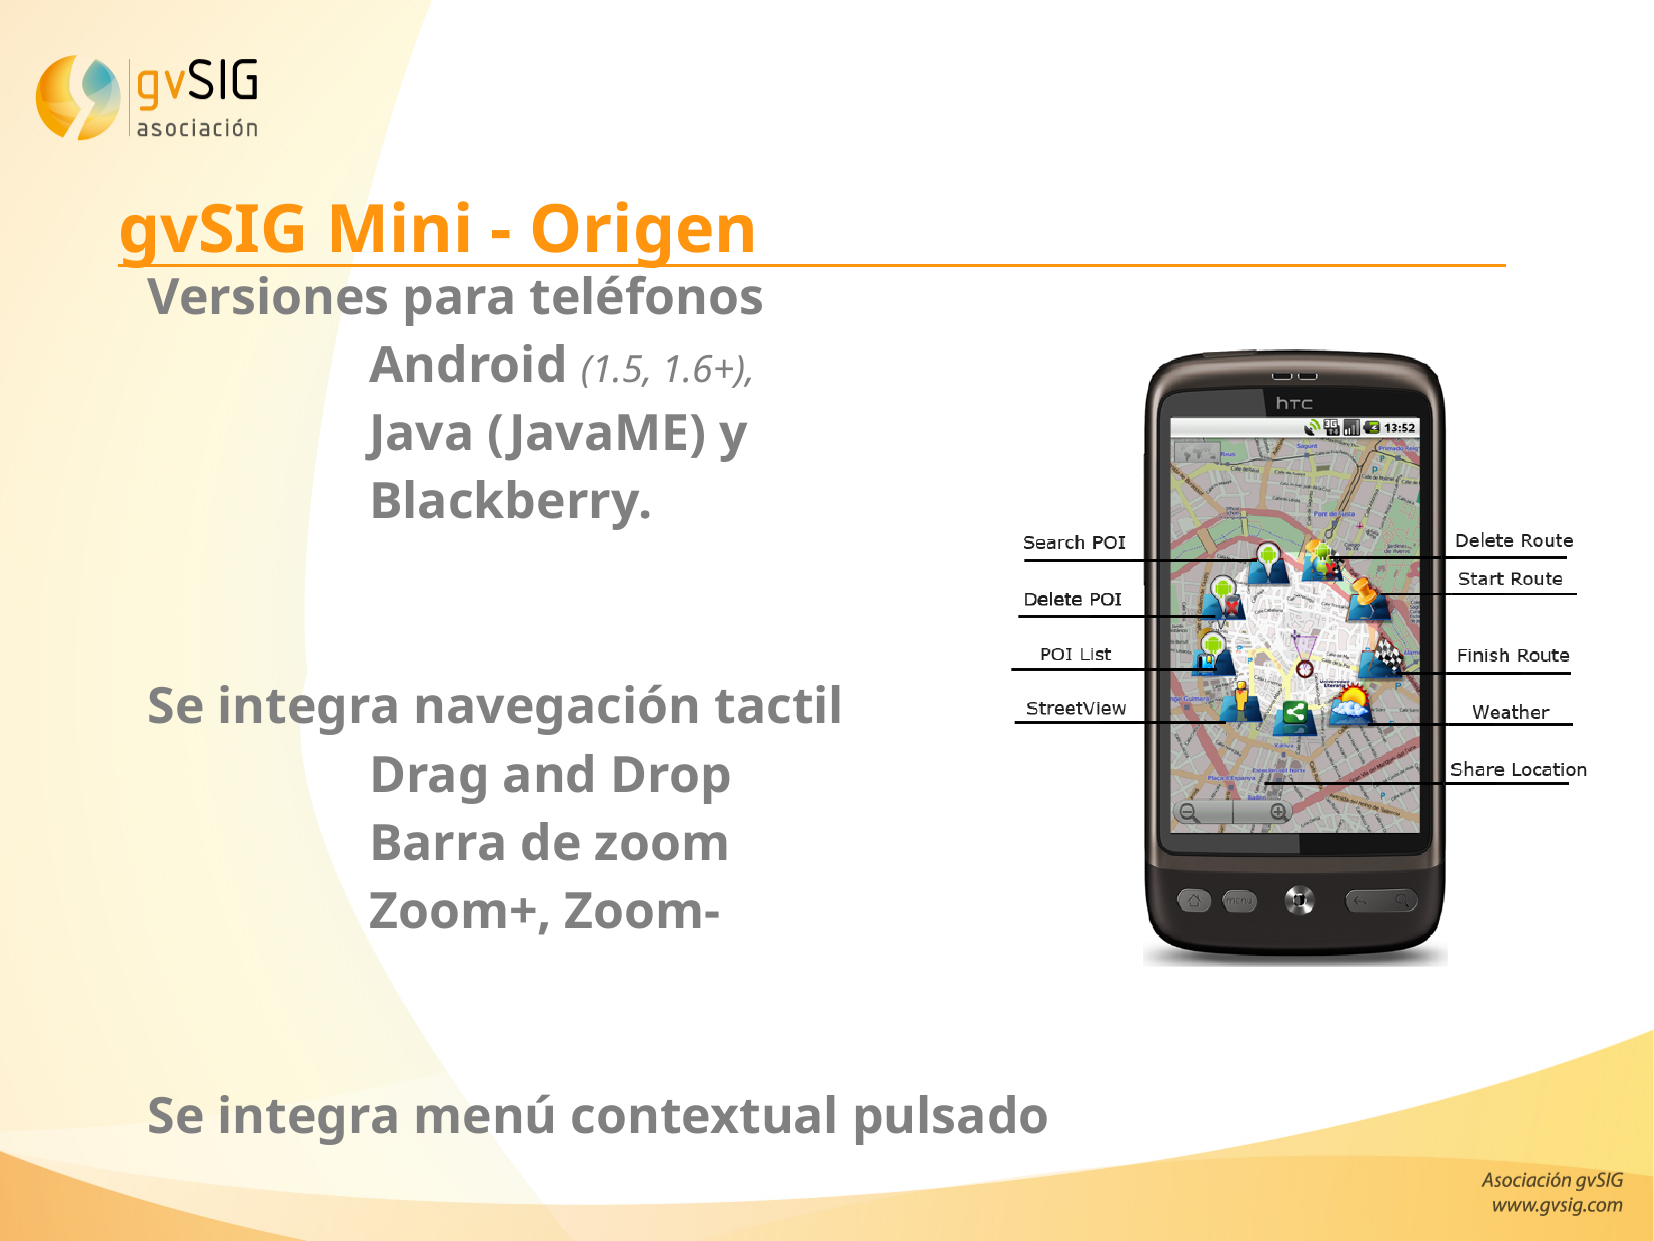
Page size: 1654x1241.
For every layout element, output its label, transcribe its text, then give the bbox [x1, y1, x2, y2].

title gvSIG Mini - Origen [118, 177, 1607, 276]
picture [0, 0, 1654, 1241]
title Versiones para teléfonos Android (1.5, 1.6+), Java (JavaME) y Blackberry. Se integra navegación tactil Drag and Drop Barra de zoom Zoom+, Zoom- Se integra menú contextual pulsado [147, 325, 1565, 1083]
